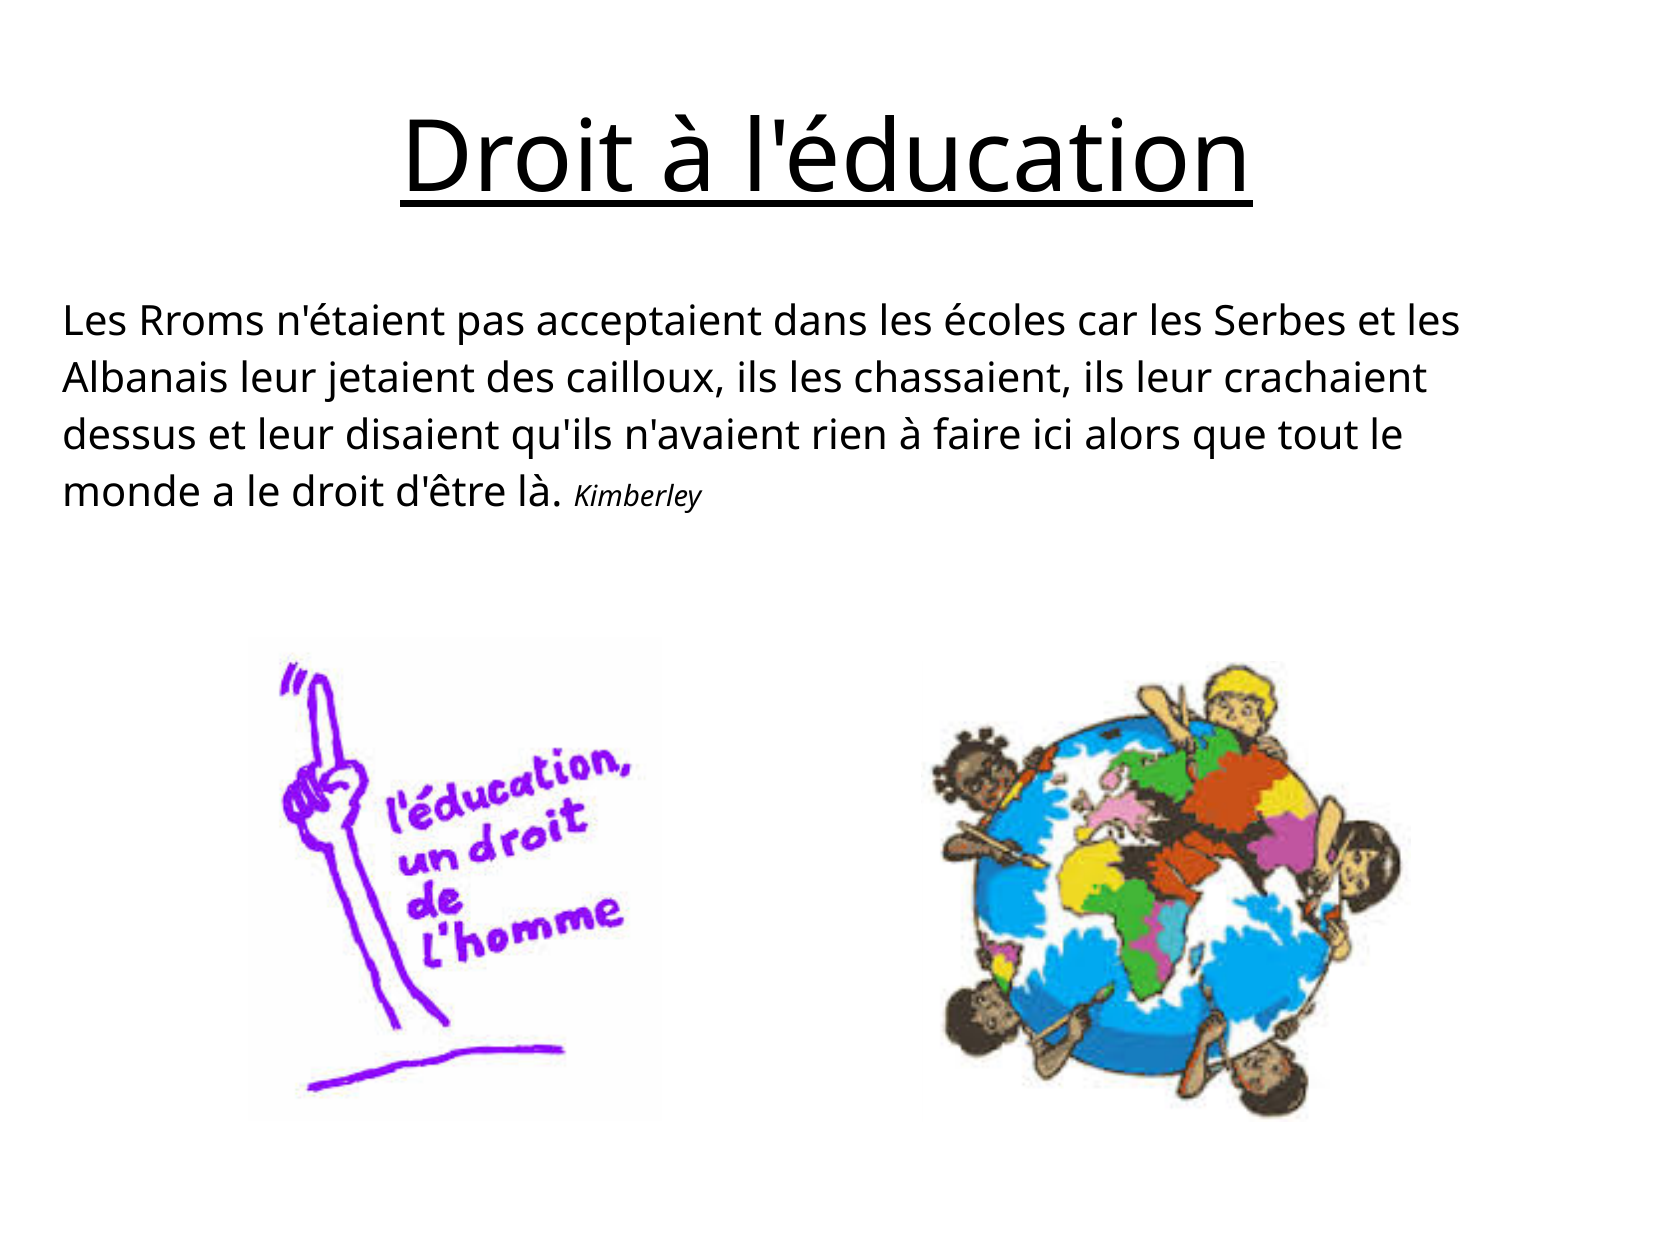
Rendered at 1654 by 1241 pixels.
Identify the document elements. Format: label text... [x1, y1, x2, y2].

title Droit à l'éducation [82, 49, 1571, 257]
picture [921, 661, 1411, 1123]
text_box Les Rroms n'étaient pas acceptaient dans les écoles car les Serbes et les Albanais leur jetaient des cailloux, ils les chassaient, ils leur crachaient dessus et leur disaient qu'ils n'avaient rien à faire ici alors que tout le monde a le droit d'être là. Kimberley [47, 283, 1548, 573]
picture [248, 637, 662, 1121]
